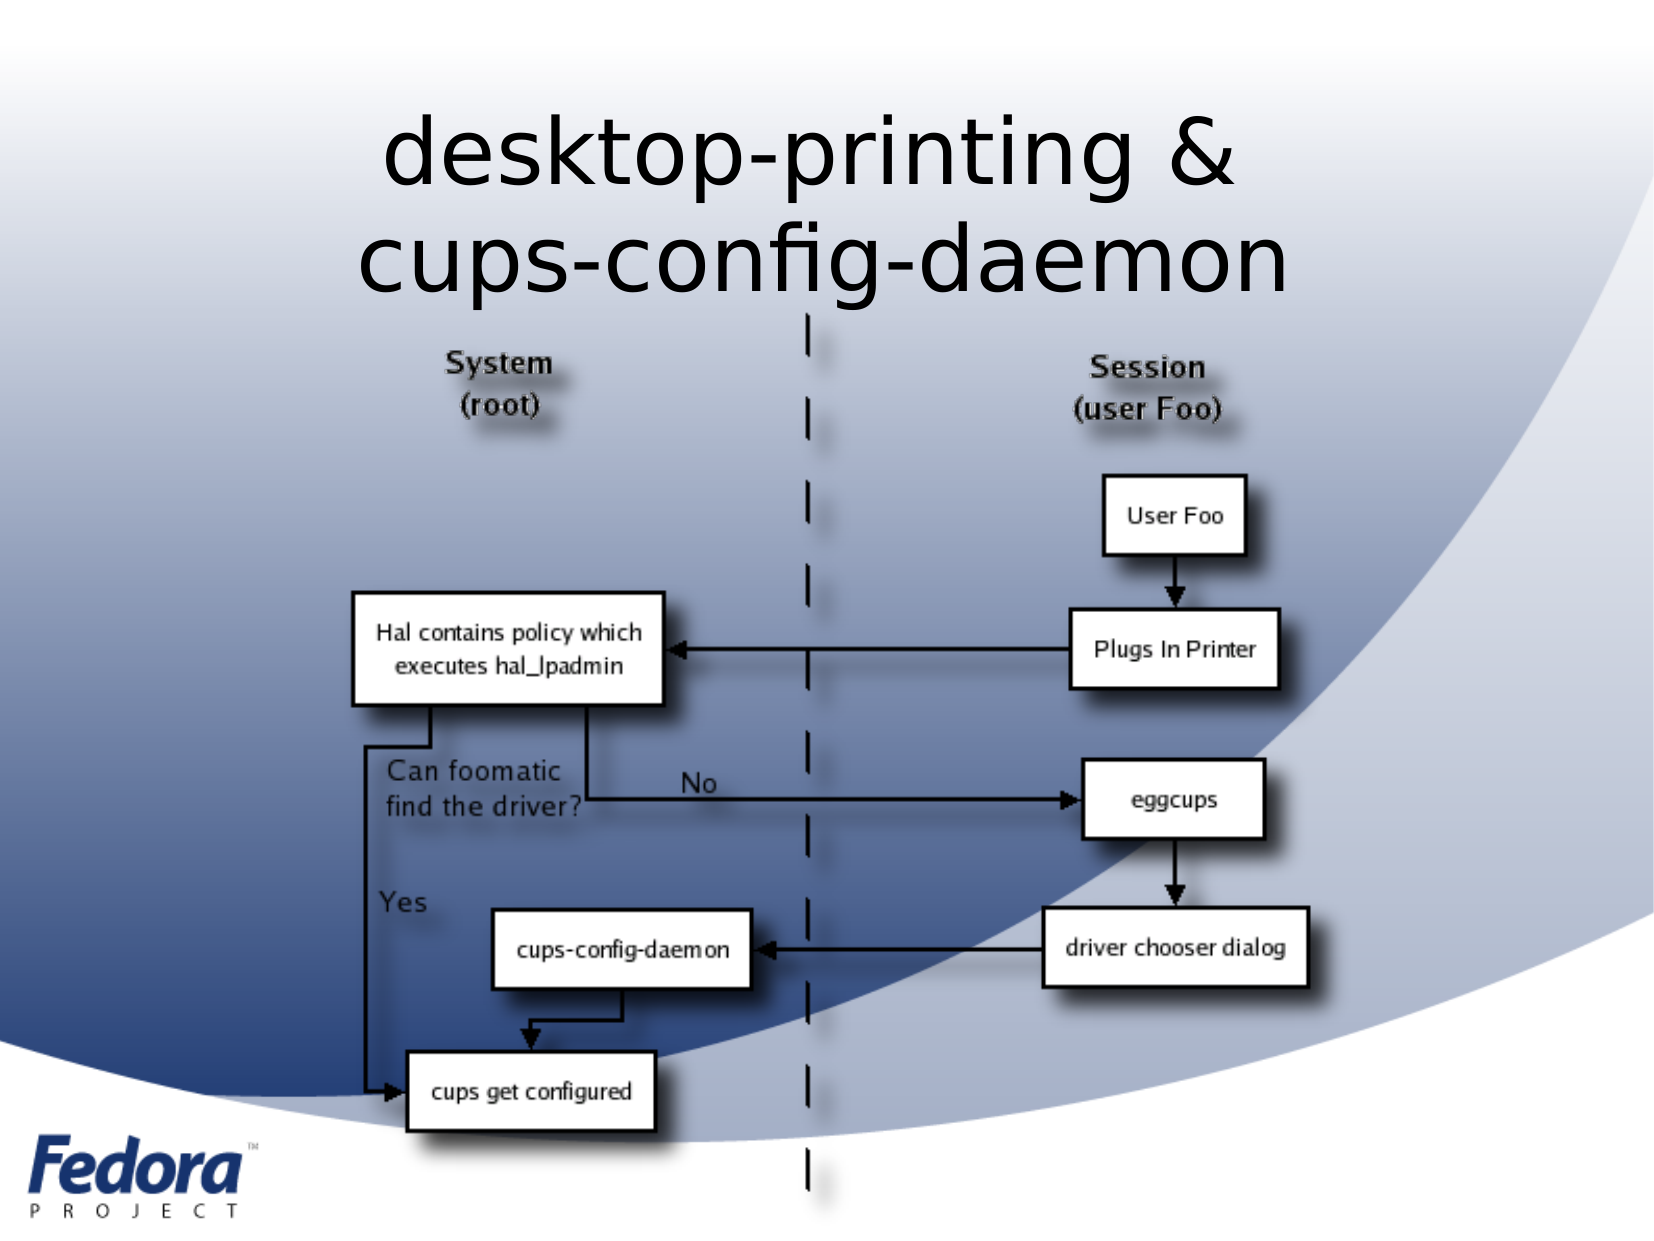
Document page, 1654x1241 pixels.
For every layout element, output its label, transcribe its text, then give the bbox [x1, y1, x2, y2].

picture [0, 0, 1654, 1241]
title desktop-printing & cups-config-daemon [75, 99, 1576, 314]
